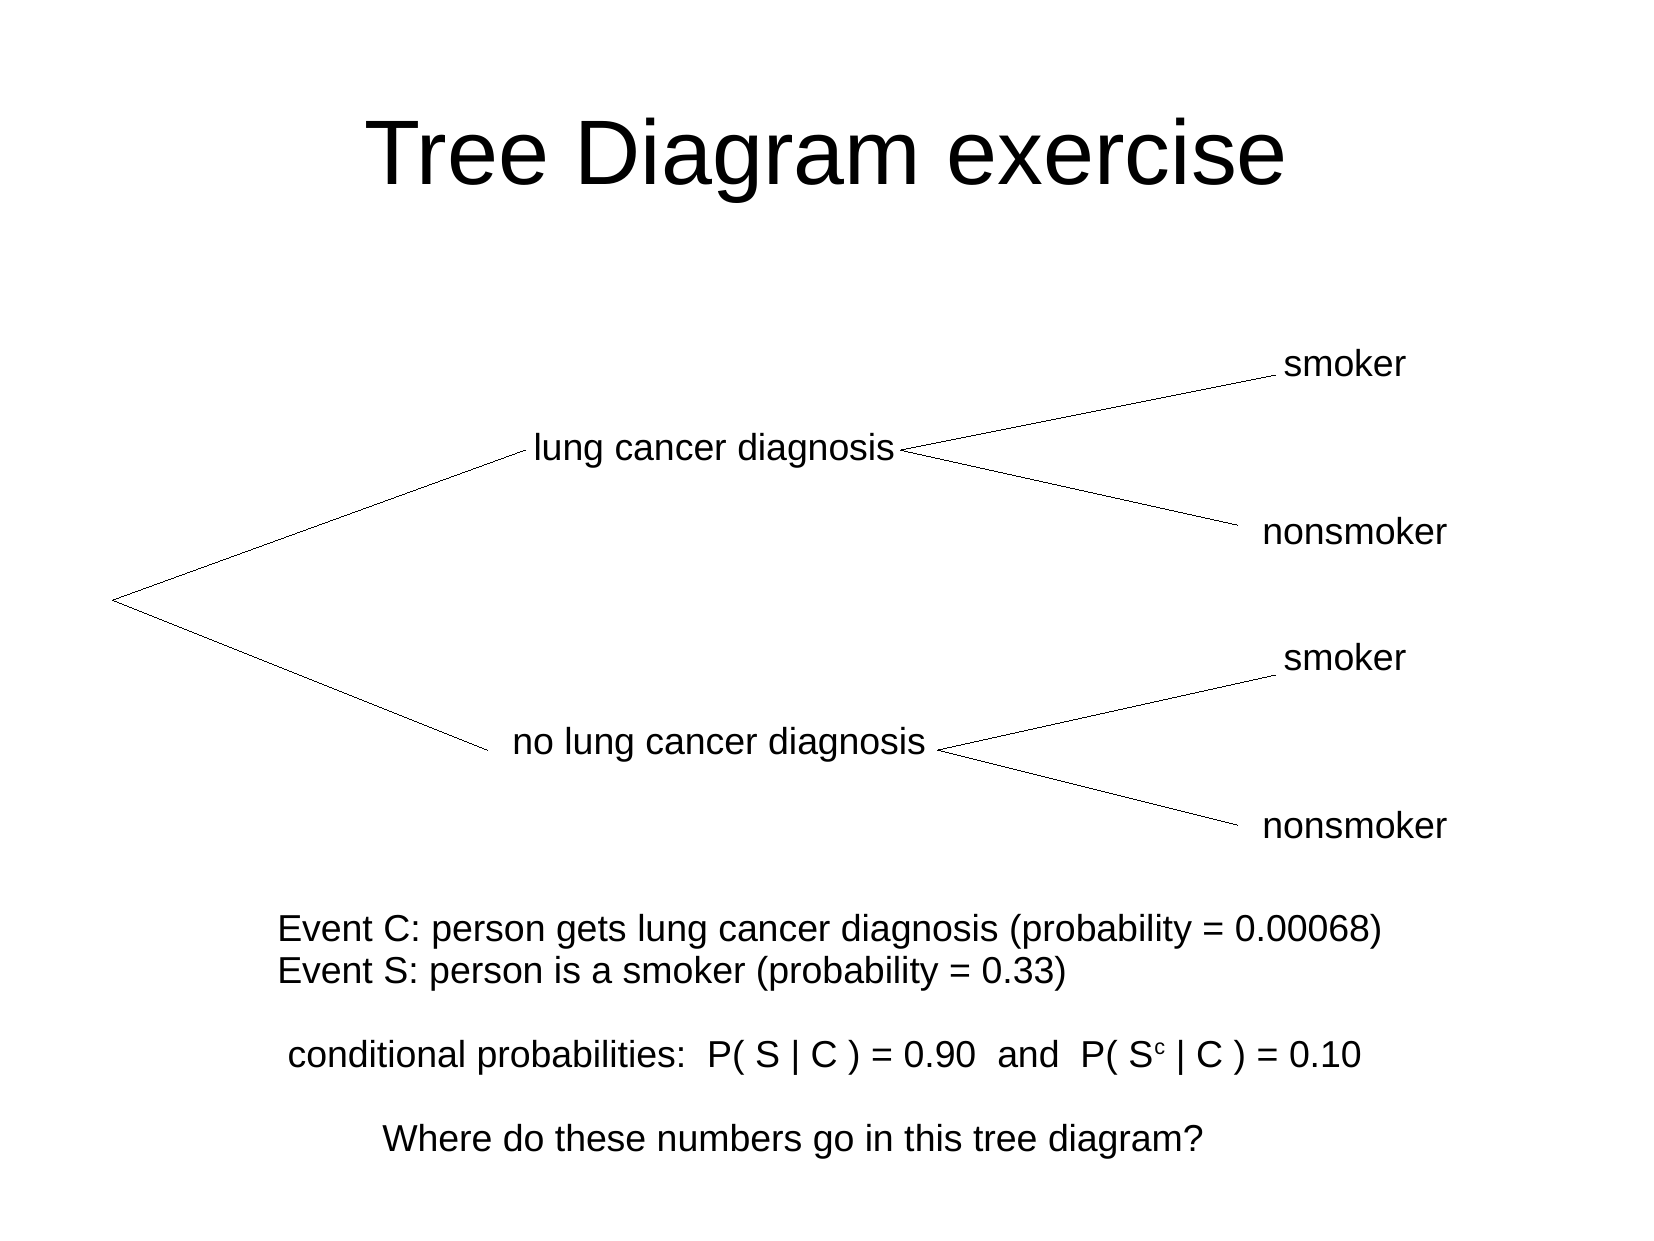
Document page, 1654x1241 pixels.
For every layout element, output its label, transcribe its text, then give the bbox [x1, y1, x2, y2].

text_box Event C: person gets lung cancer diagnosis (probability = 0.00068) Event S: person is a smoker (probability = 0.33) conditional probabilities: P( S | C ) = 0.90 and P( Sc | C ) = 0.10 Where do these numbers go in this tree diagram? [262, 900, 1398, 1169]
title Tree Diagram exercise [82, 56, 1571, 250]
text_box smoker lung cancer diagnosis nonsmoker smoker no lung cancer diagnosis nonsmoker [497, 334, 1463, 938]
